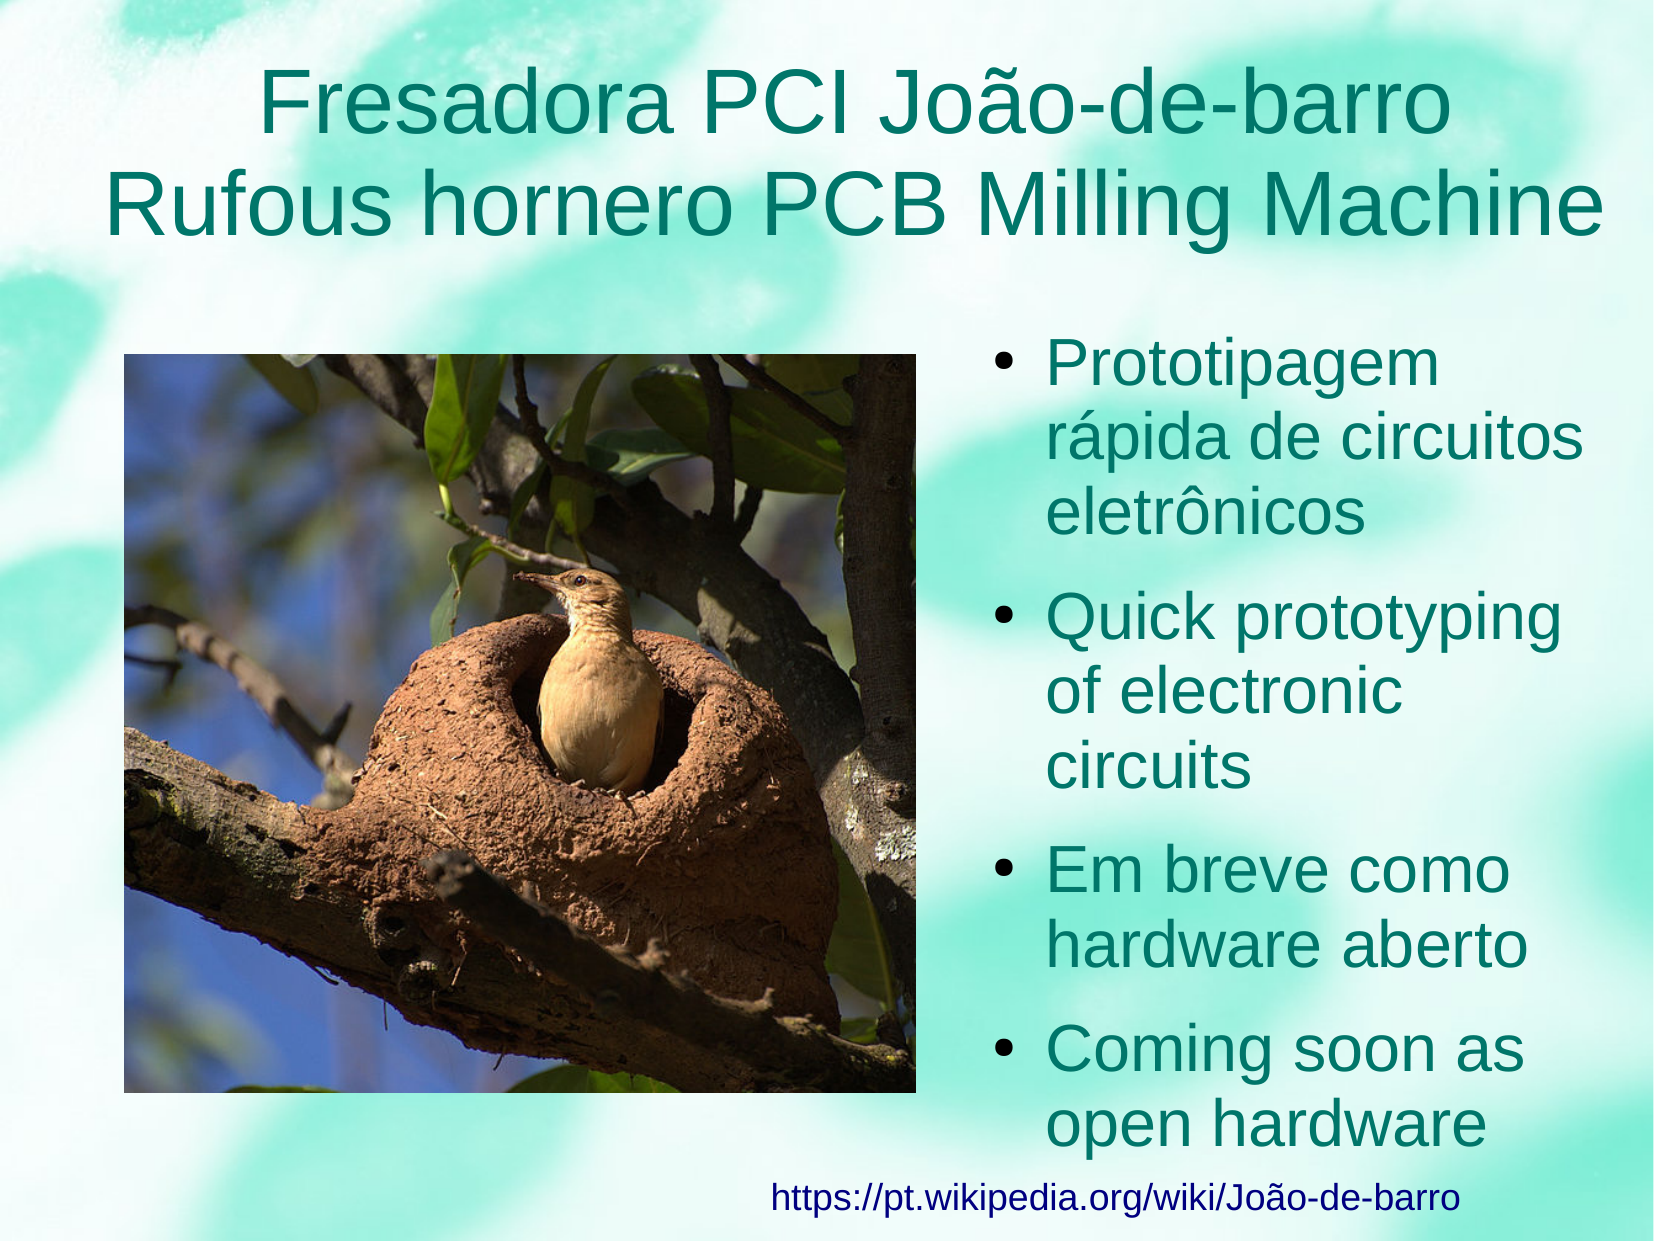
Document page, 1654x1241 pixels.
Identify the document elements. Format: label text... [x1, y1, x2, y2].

title Fresadora PCI João-de-barro Rufous hornero PCB Milling Machine [82, 49, 1630, 257]
picture [0, 0, 1654, 1241]
list Prototipagem rápida de circuitos eletrônicos Quick prototyping of electronic circuits Em breve como hardware aberto Coming soon as open hardware [974, 324, 1595, 1169]
text_box https://pt.wikipedia.org/wiki/João-de-barro [755, 1169, 1614, 1227]
